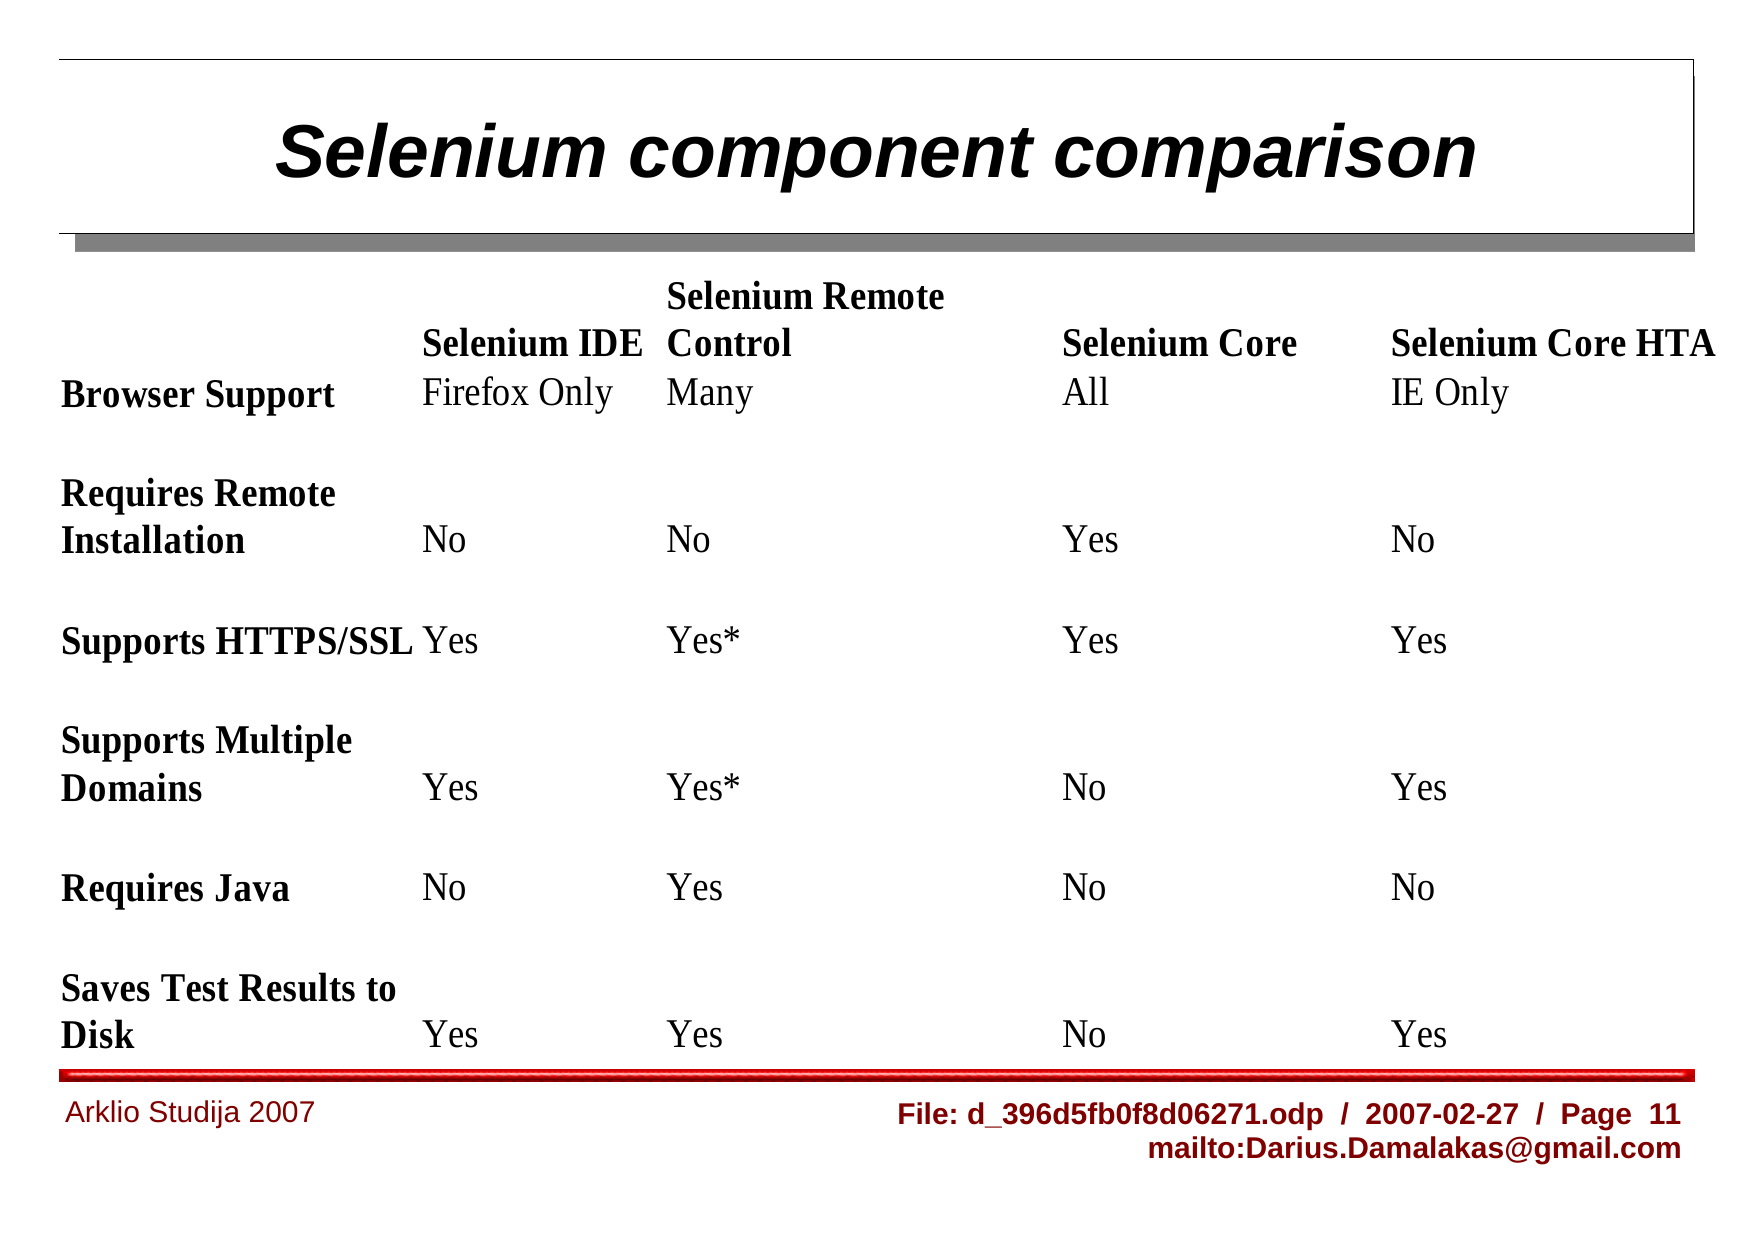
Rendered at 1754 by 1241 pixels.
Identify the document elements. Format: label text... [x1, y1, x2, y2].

picture [59, 1069, 1695, 1082]
chart [59, 271, 1754, 1054]
title Selenium component comparison [59, 59, 1695, 244]
